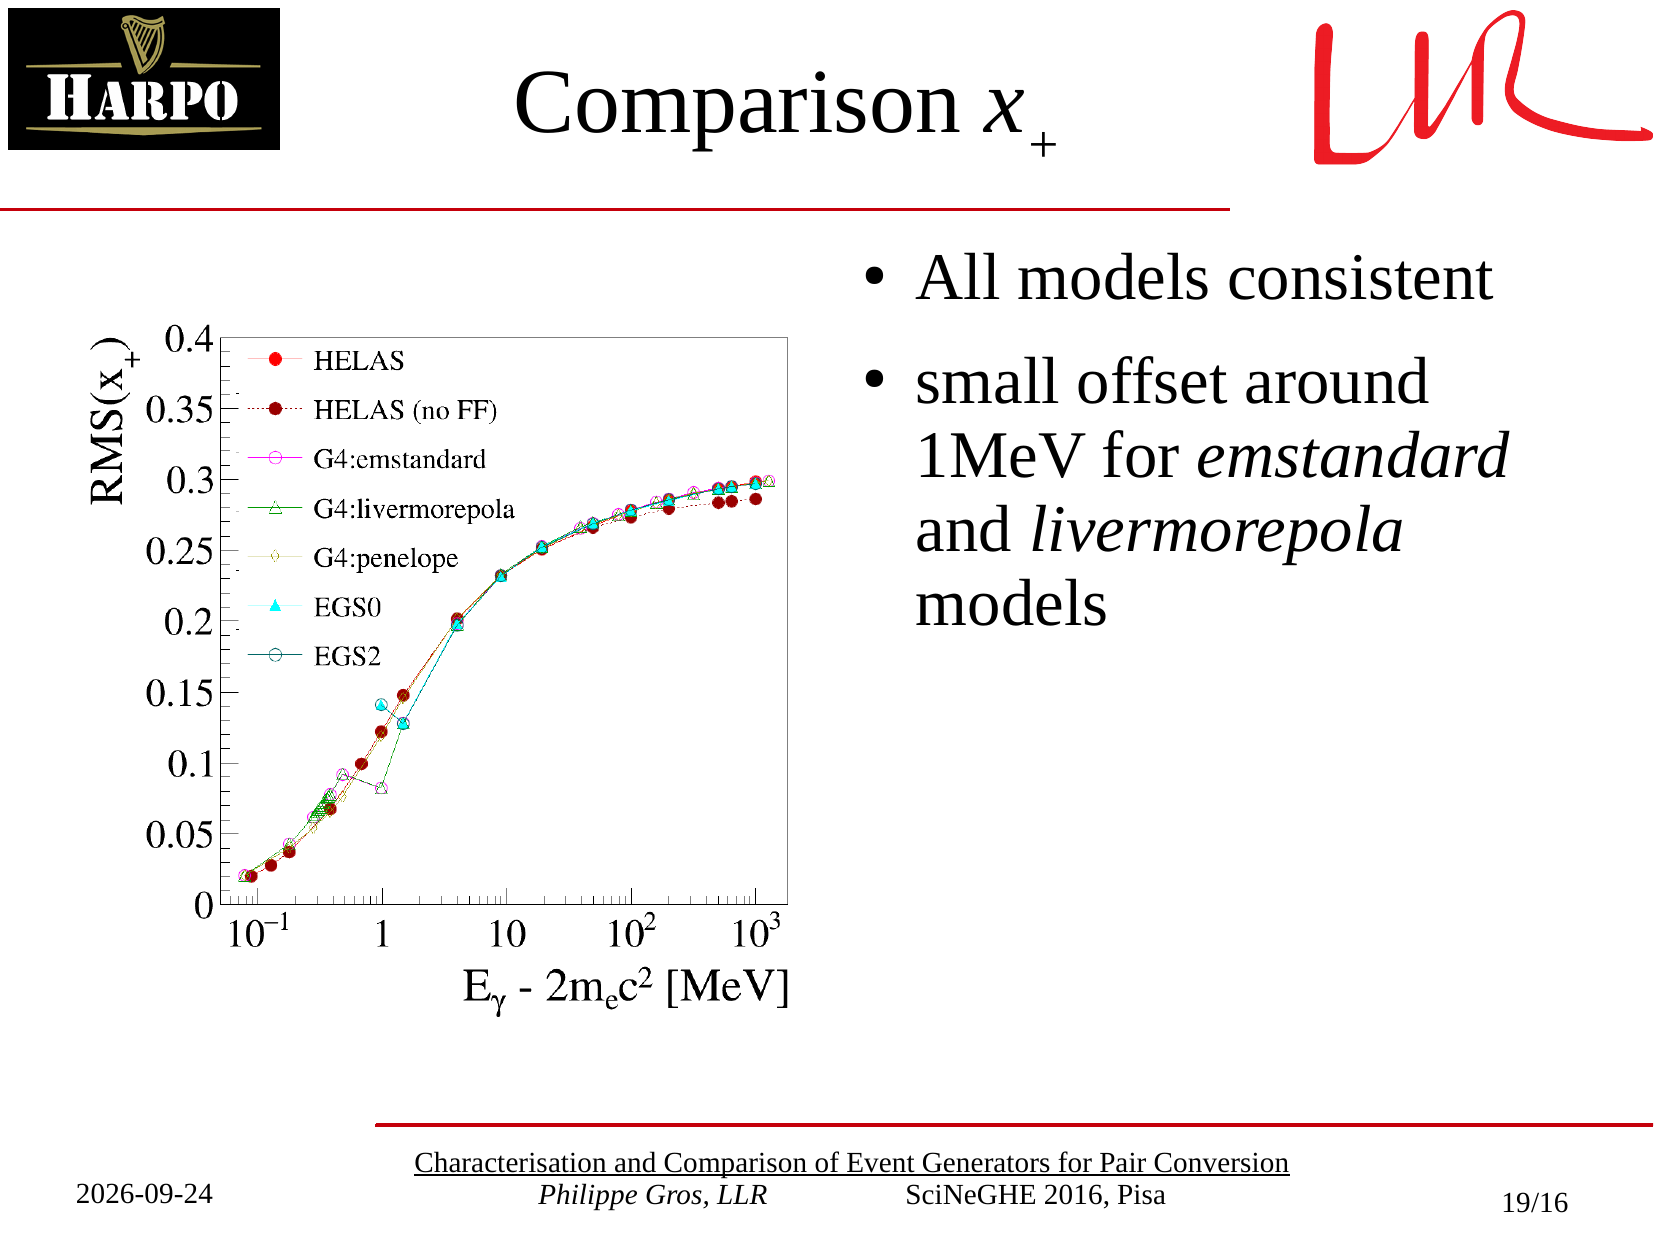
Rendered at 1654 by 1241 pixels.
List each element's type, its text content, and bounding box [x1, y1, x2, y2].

picture [1314, 10, 1653, 165]
title Comparison x+ [284, 14, 1290, 210]
picture [8, 8, 280, 150]
picture [82, 316, 809, 1025]
list All models consistent small offset around 1MeV for emstandard and livermorepola models [844, 240, 1571, 1102]
